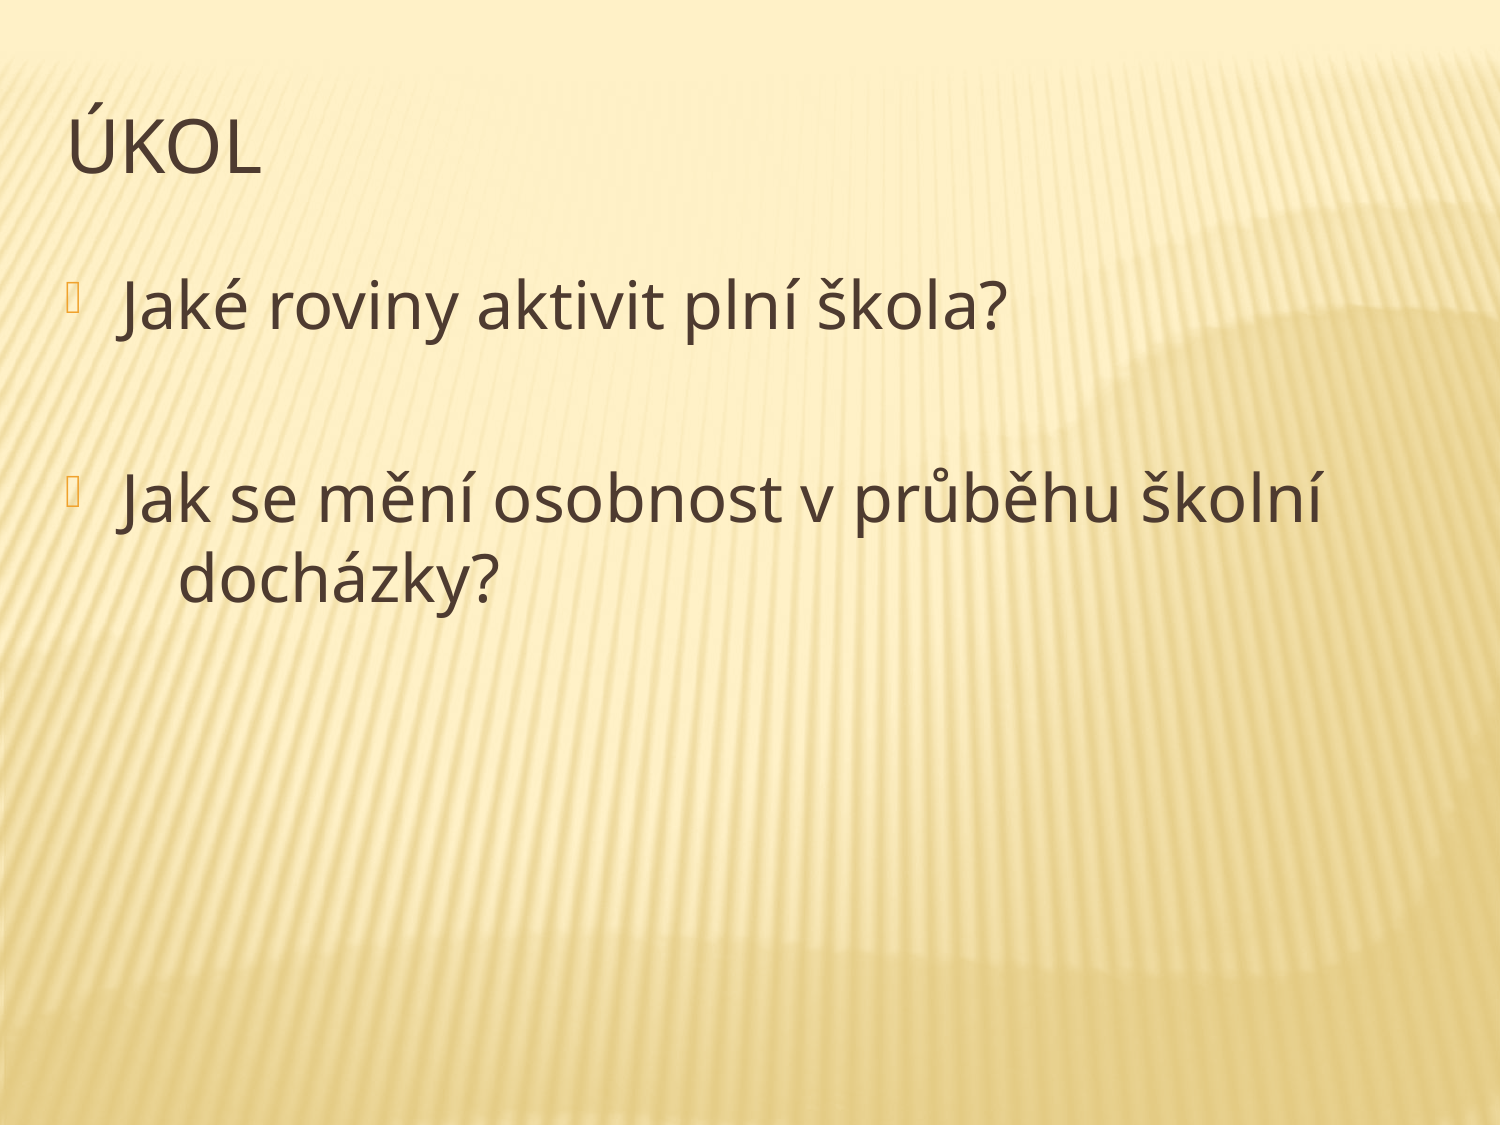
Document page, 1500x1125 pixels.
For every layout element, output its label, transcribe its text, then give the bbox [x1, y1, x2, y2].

title Úkol [50, 75, 1476, 213]
list Jaké roviny aktivit plní škola? Jak se mění osobnost v průběhu školní docházky? [50, 254, 1476, 998]
